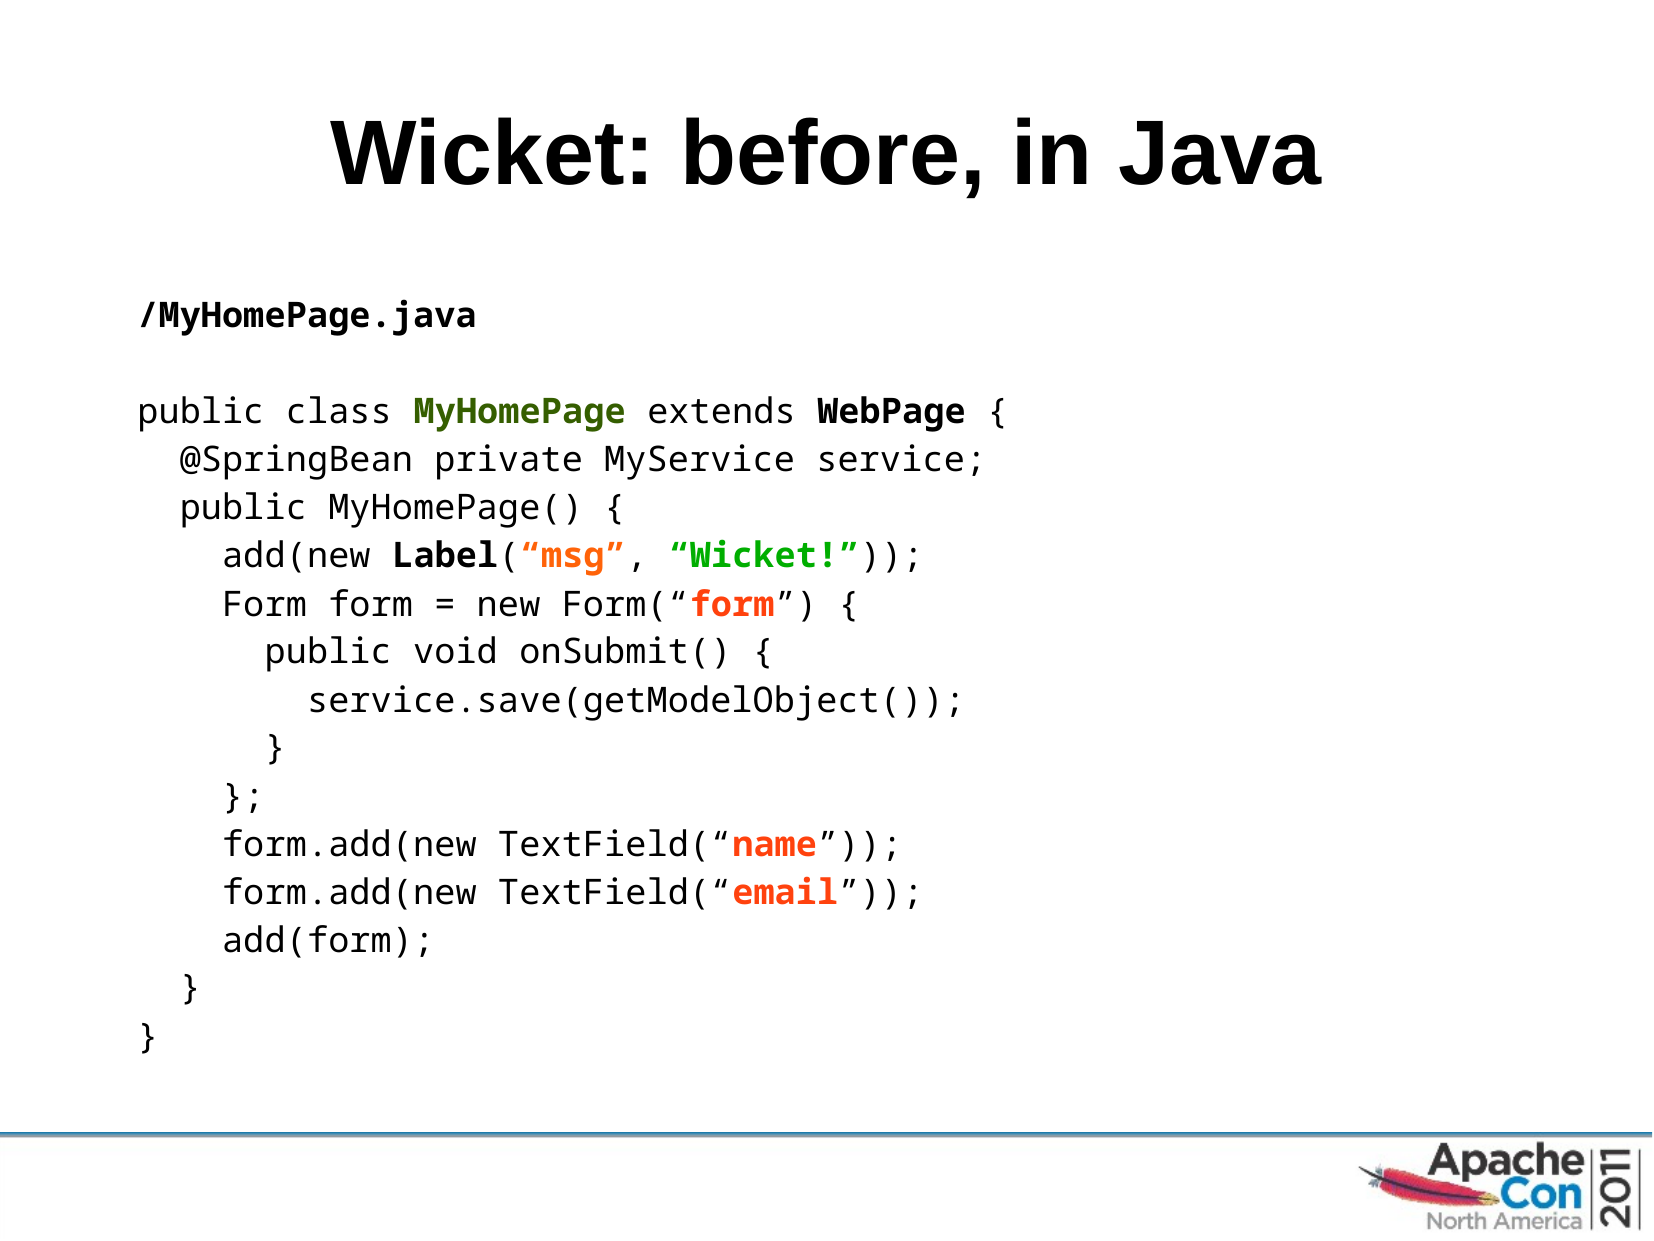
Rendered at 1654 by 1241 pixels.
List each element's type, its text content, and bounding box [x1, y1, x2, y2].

title Wicket: before, in Java [82, 49, 1571, 257]
picture [0, 1132, 1653, 1239]
list /MyHomePage.java public class MyHomePage extends WebPage { @SpringBean private MyService service; public MyHomePage() { add(new Label(“msg”, “Wicket!”)); Form form = new Form(“form”) { public void onSubmit() { service.save(getModelObject()); } }; form.add(new TextField(“name”)); form.add(new TextField(“email”)); add(form); } } [82, 290, 1571, 1109]
